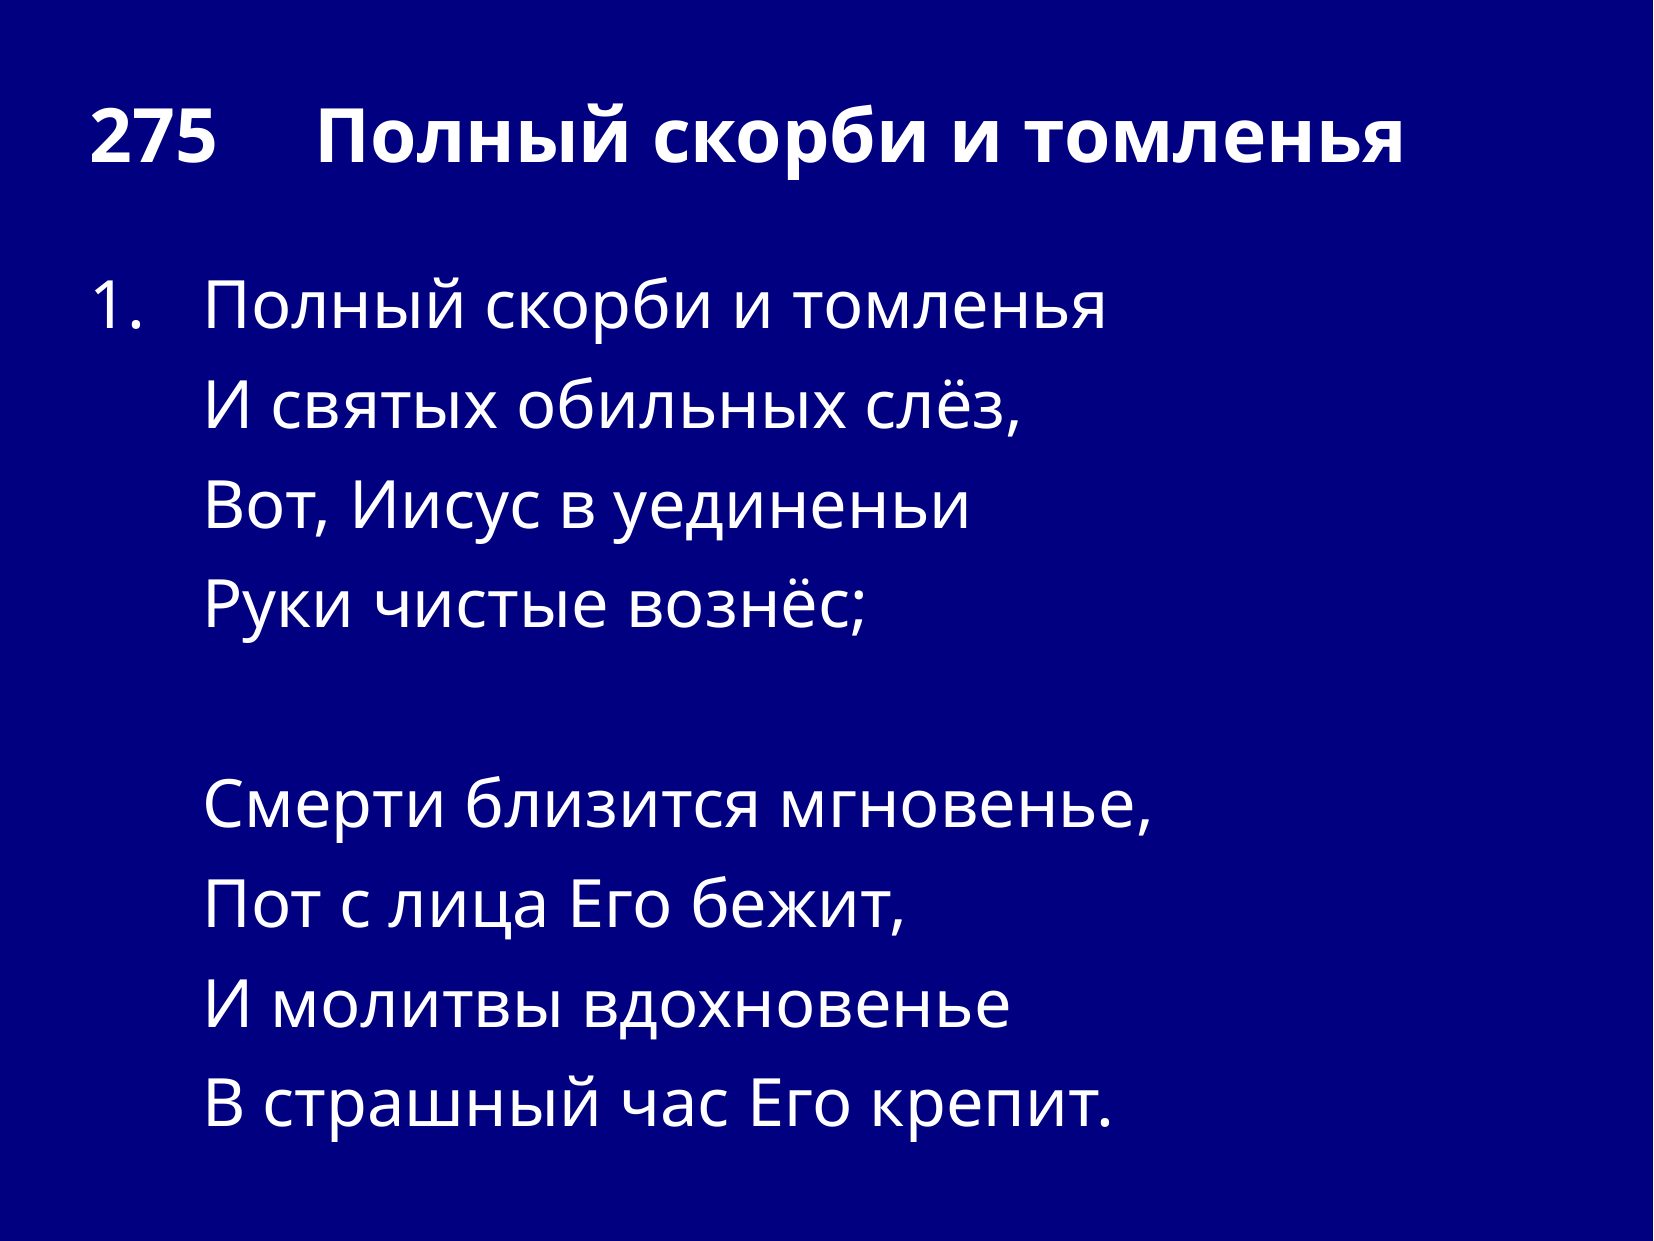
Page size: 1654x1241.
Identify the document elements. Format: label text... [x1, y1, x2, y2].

text_box 1. Полный скорби и томленья И святых обильных слёз, Вот, Иисус в уединеньи Руки чистые вознёс; Смерти близится мгновенье, Пот с лица Его бежит, И молитвы вдохновенье В страшный час Его крепит. [75, 188, 1576, 1163]
text_box 275 Полный скорби и томленья [75, 75, 1576, 188]
